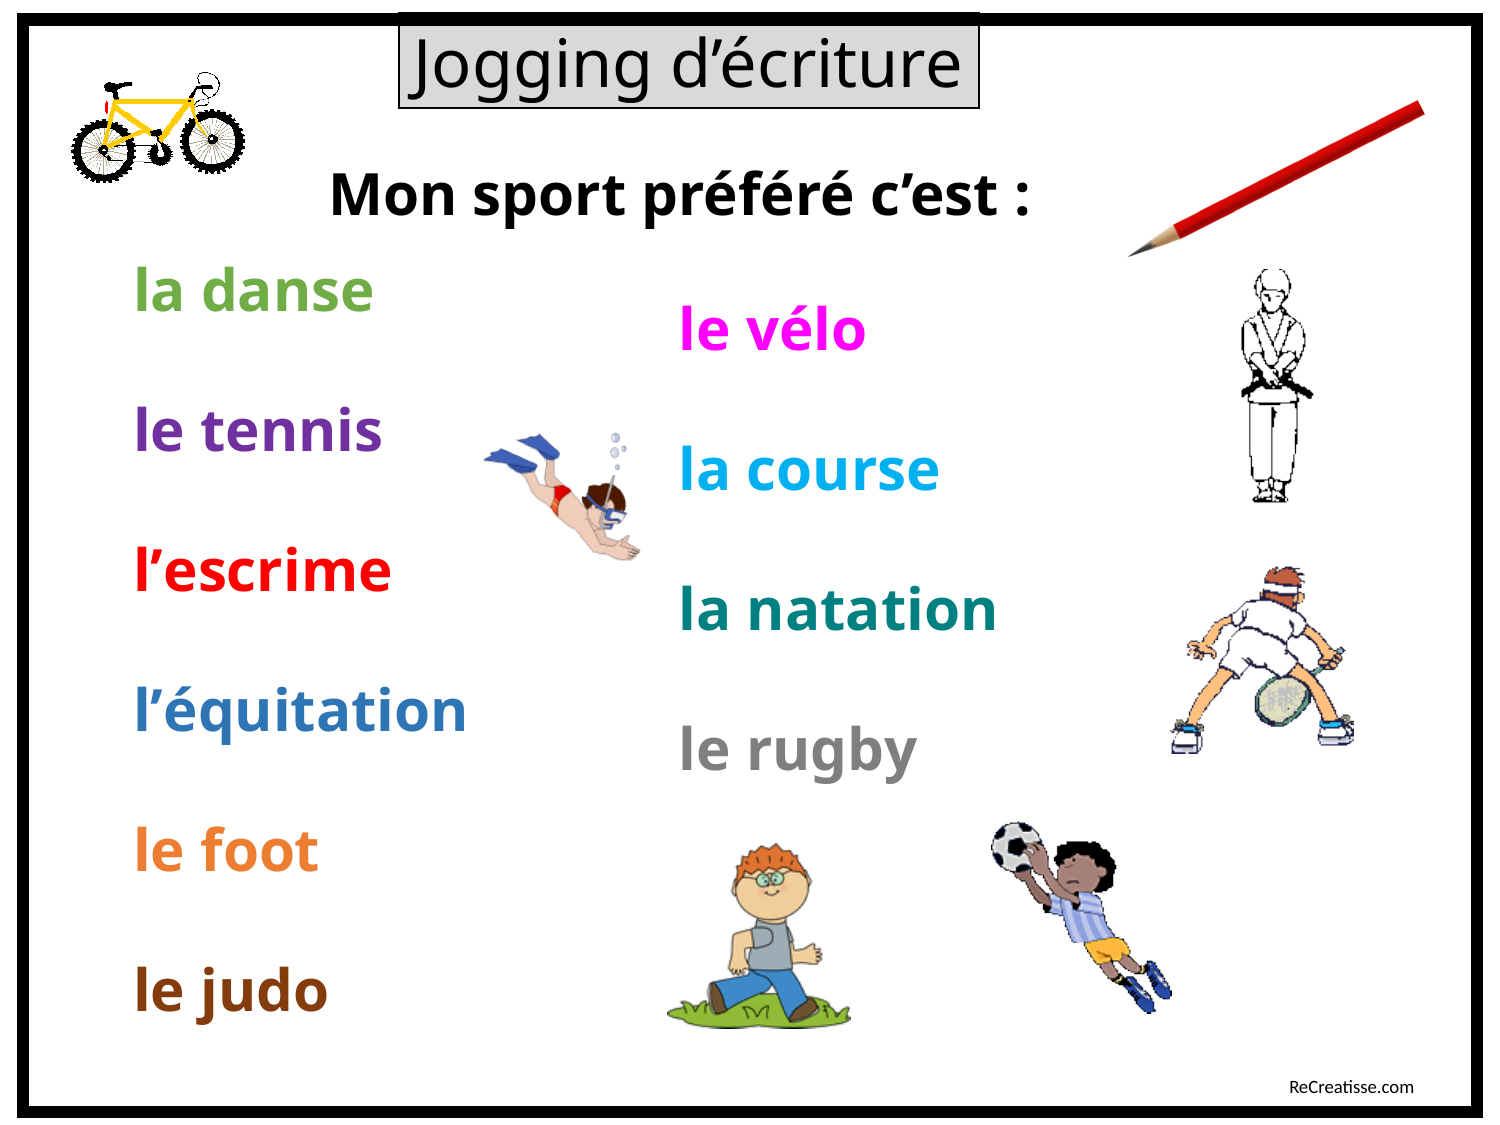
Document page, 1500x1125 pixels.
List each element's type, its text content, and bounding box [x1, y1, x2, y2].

text_box la danse le tennis l’escrime l’équitation le foot le judo [118, 246, 484, 1031]
picture [667, 843, 851, 1029]
picture [1013, 821, 1172, 1014]
picture [70, 37, 246, 212]
picture [1210, 269, 1339, 514]
picture [472, 423, 647, 567]
text_box ReCreatisse.com [1274, 1068, 1430, 1105]
text_box Mon sport préféré c’est : [314, 149, 1046, 304]
picture [1118, 89, 1431, 276]
text_box Jogging d’écriture [399, 26, 979, 108]
text_box le vélo la course la natation le rugby [664, 285, 1013, 1070]
picture [1170, 565, 1354, 754]
